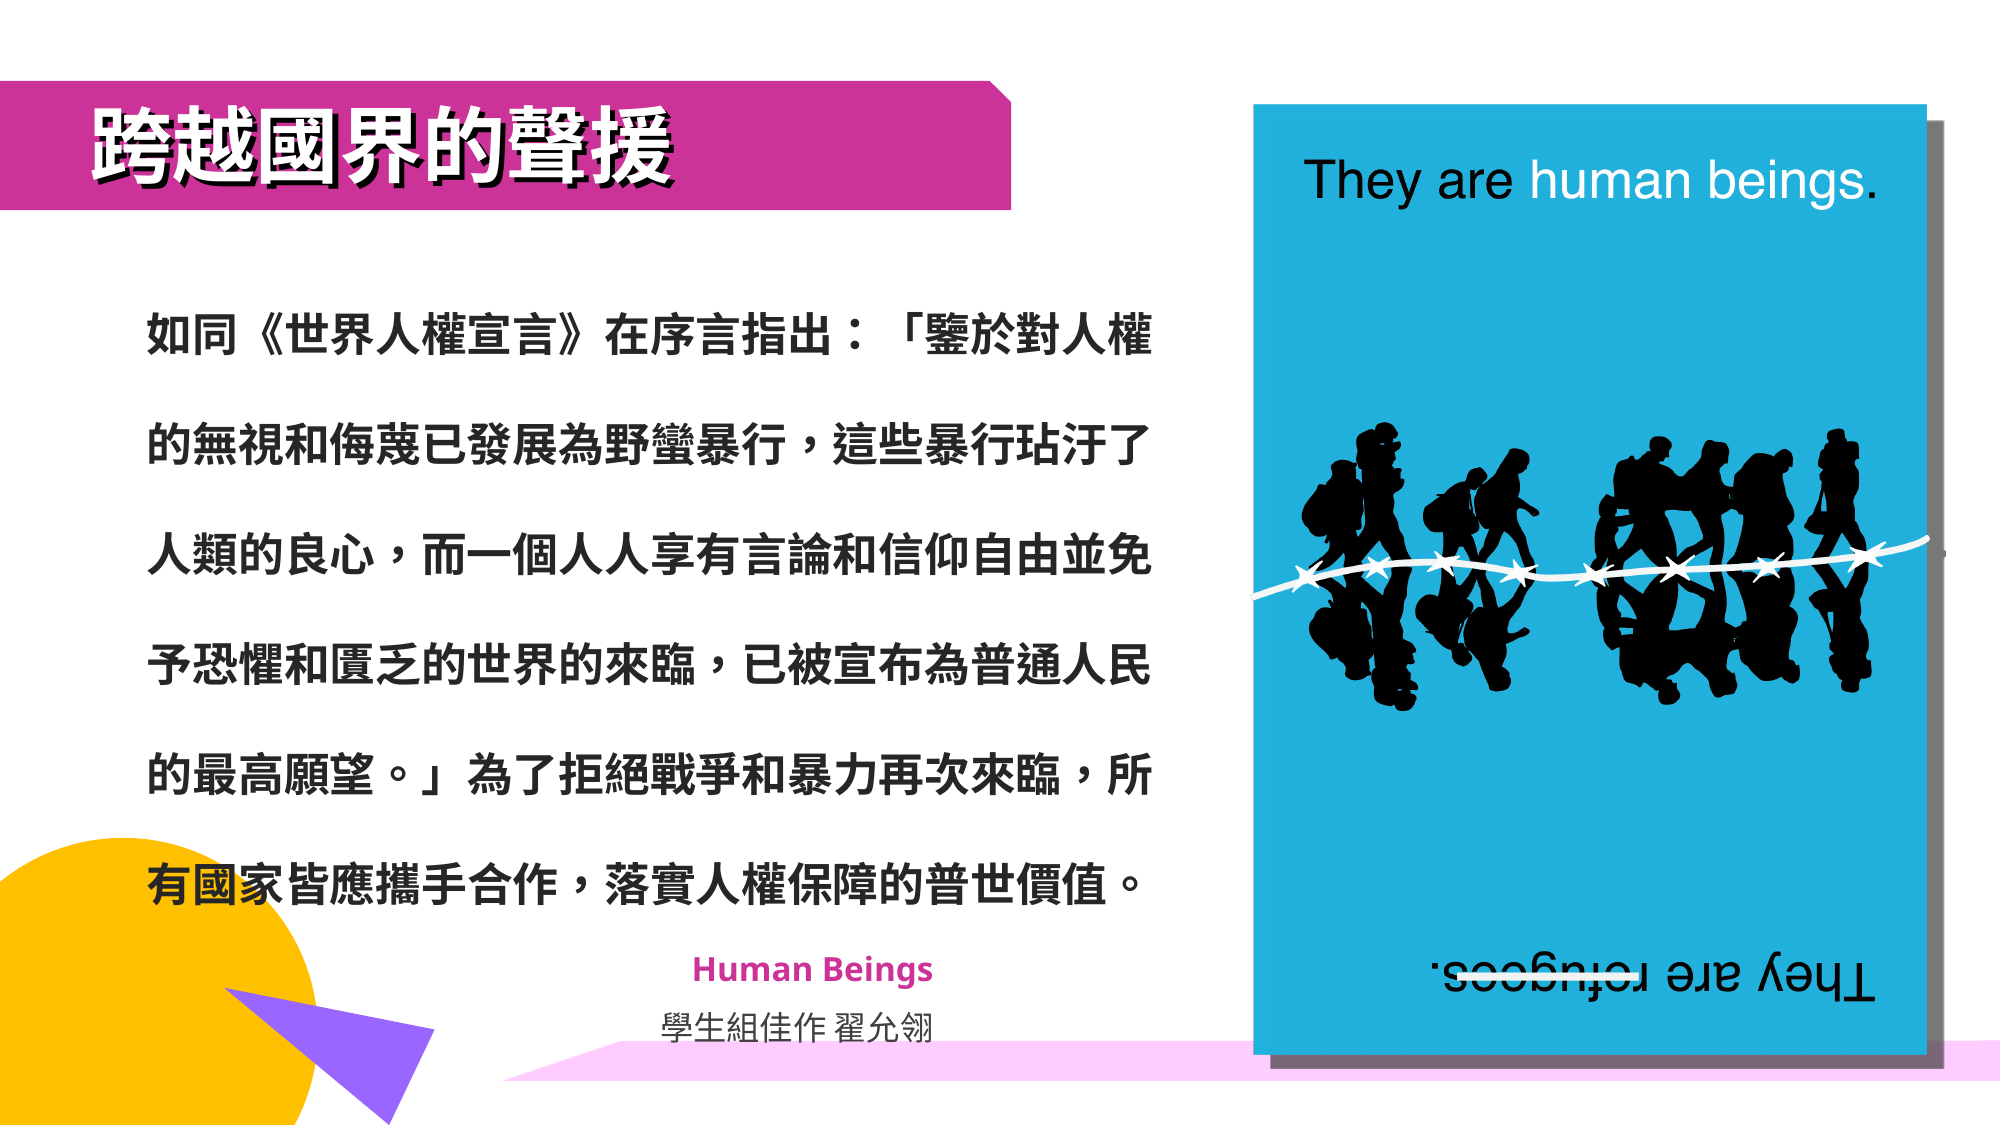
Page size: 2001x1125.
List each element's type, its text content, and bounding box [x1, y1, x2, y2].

text_box Human Beings 學生組佳作 翟允翎 [645, 920, 1243, 1050]
subtitle 如同《世界人權宣言》在序言指出：「鑒於對人權 的無視和侮蔑已發展為野蠻暴行，這些暴行玷汙了 人類的良心，而一個人人享有言論和信仰自由並免 予恐懼和匱乏的世界的來臨，已被宣布為普通人民 的最高願望。」為了拒絕戰爭和暴力再次來臨，所 有國家皆應攜手合作，落實人權保障的普世價值。 [131, 235, 1179, 895]
title 跨越國界的聲援 [74, 84, 1195, 214]
text_box [502, 1040, 2000, 1081]
picture [1250, 104, 1930, 1055]
